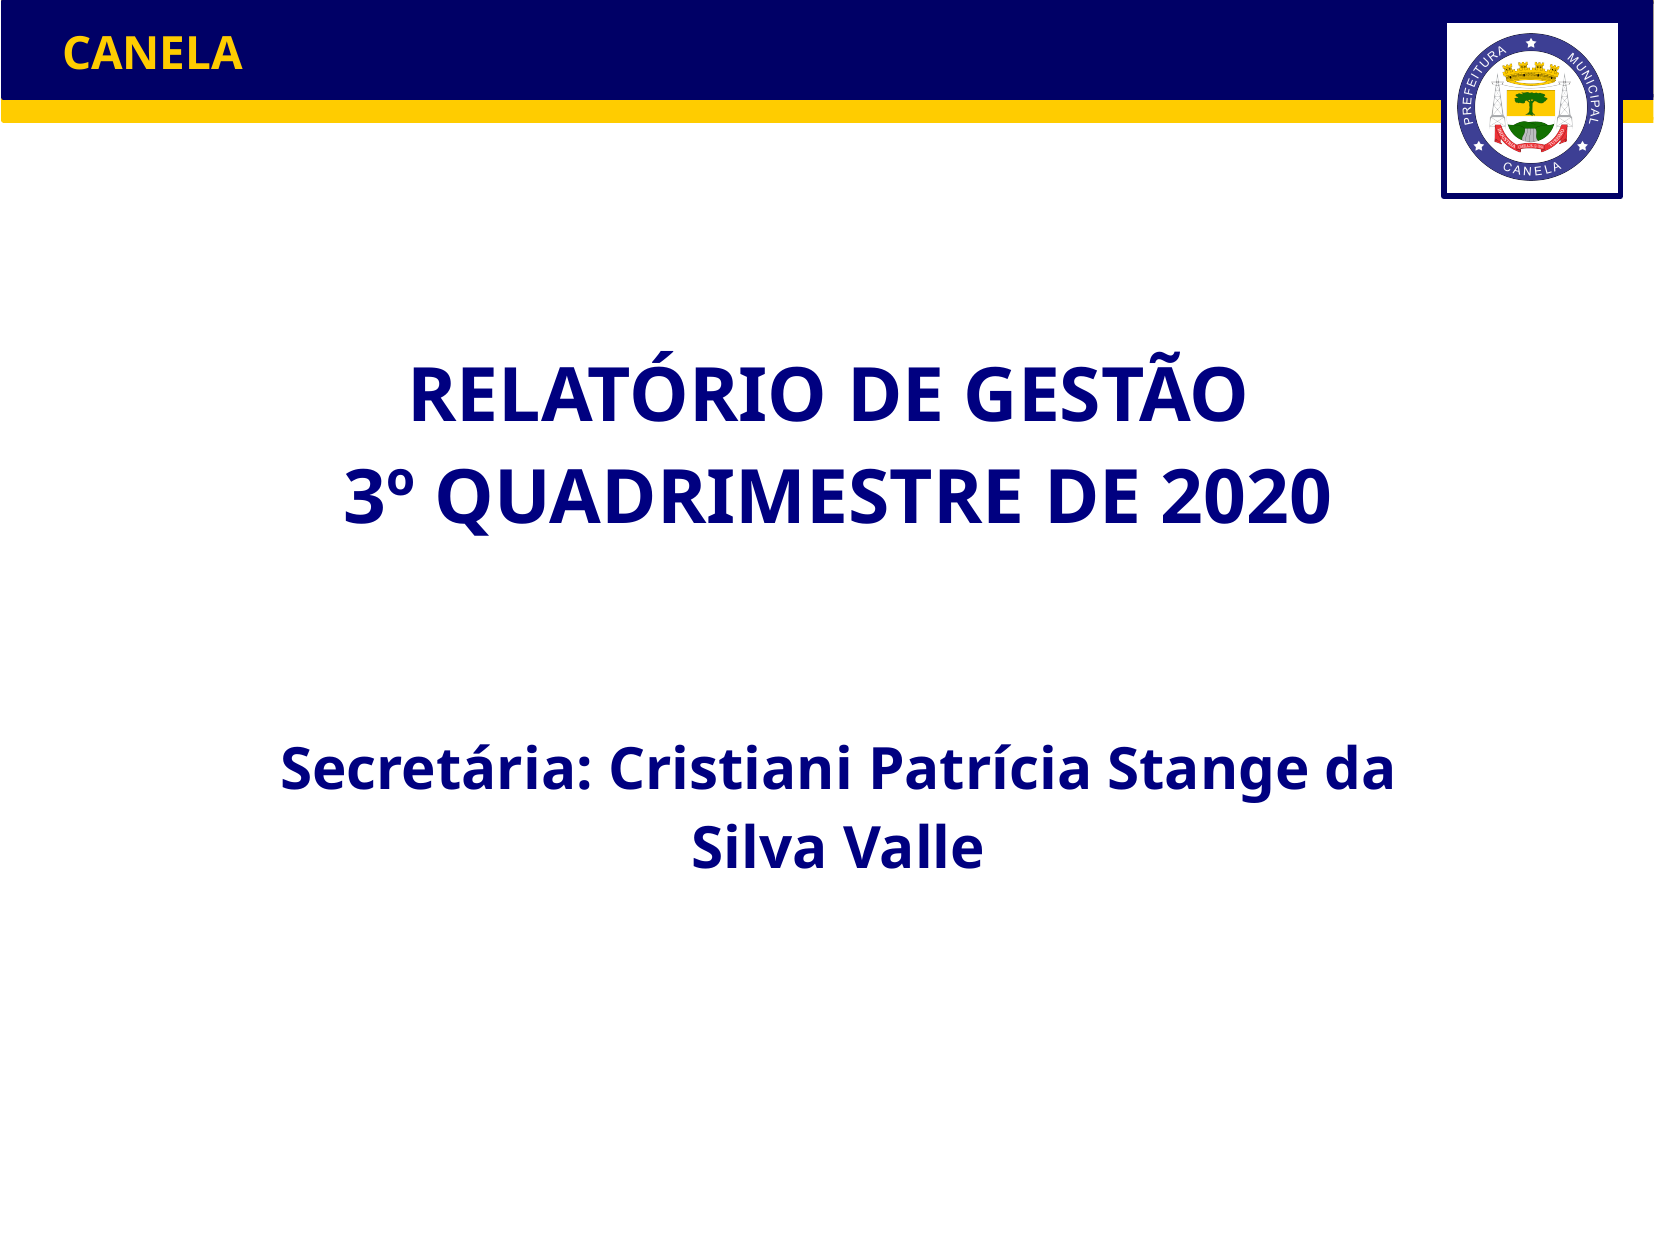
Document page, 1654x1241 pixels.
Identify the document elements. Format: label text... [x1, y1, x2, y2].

text_box CANELA [47, 13, 853, 93]
text_box [3, 0, 1654, 197]
text_box RELATÓRIO DE GESTÃO 3º QUADRIMESTRE DE 2020 Secretária: Cristiani Patrícia Stange da Silva Valle [259, 208, 1418, 1019]
picture [1457, 33, 1605, 181]
